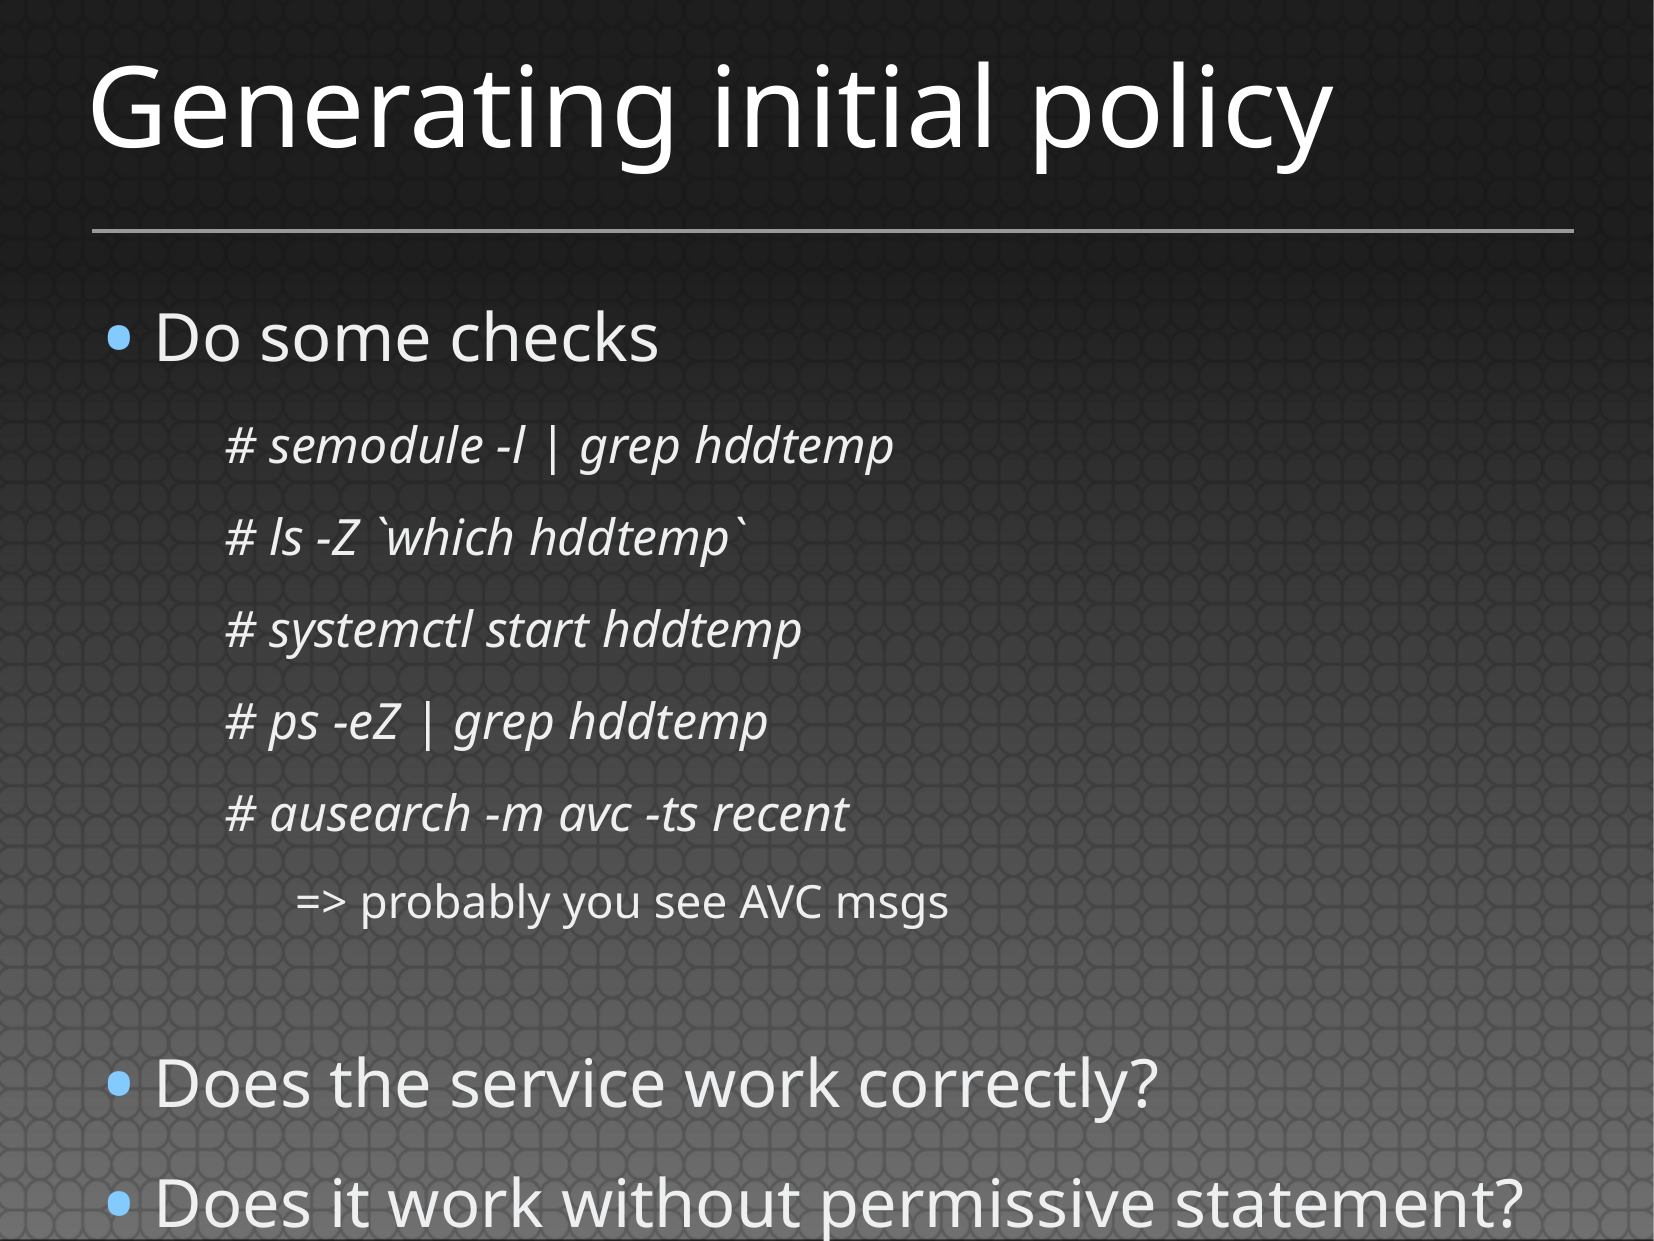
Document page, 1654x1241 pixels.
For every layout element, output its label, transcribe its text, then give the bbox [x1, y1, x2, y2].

picture [0, 0, 1654, 1241]
title Generating initial policy [86, 40, 1576, 322]
list Do some checks # semodule -l | grep hddtemp # ls -Z `which hddtemp` # systemctl start hddtemp # ps -eZ | grep hddtemp # ausearch -m avc -ts recent => probably you see AVC msgs Does the service work correctly? Does it work without permissive statement? [82, 290, 1571, 1241]
